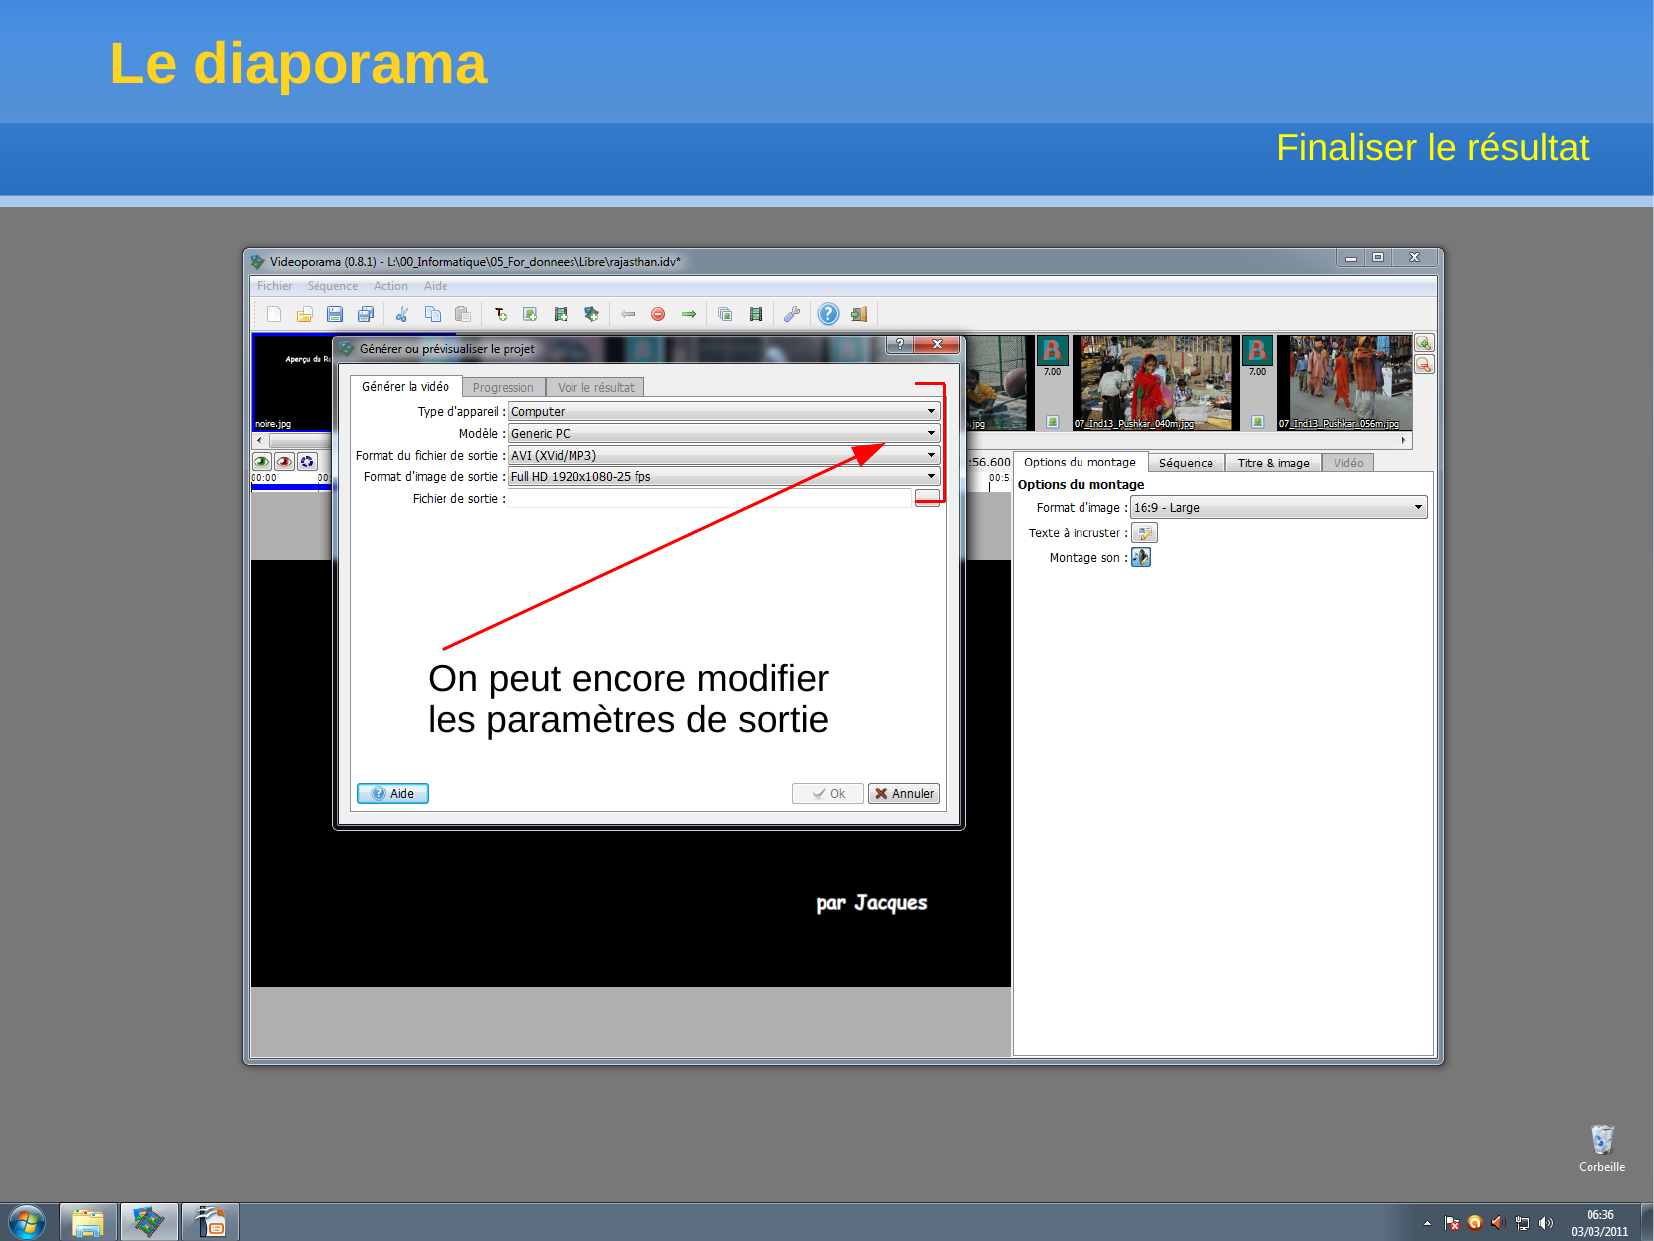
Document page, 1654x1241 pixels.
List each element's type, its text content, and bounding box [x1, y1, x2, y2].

text_box On peut encore modifier les paramètres de sortie [413, 649, 856, 749]
text_box Le diaporama [5, 17, 609, 107]
picture [0, 0, 1654, 206]
picture [0, 207, 1654, 1241]
text_box Finaliser le résultat [1240, 77, 1654, 177]
